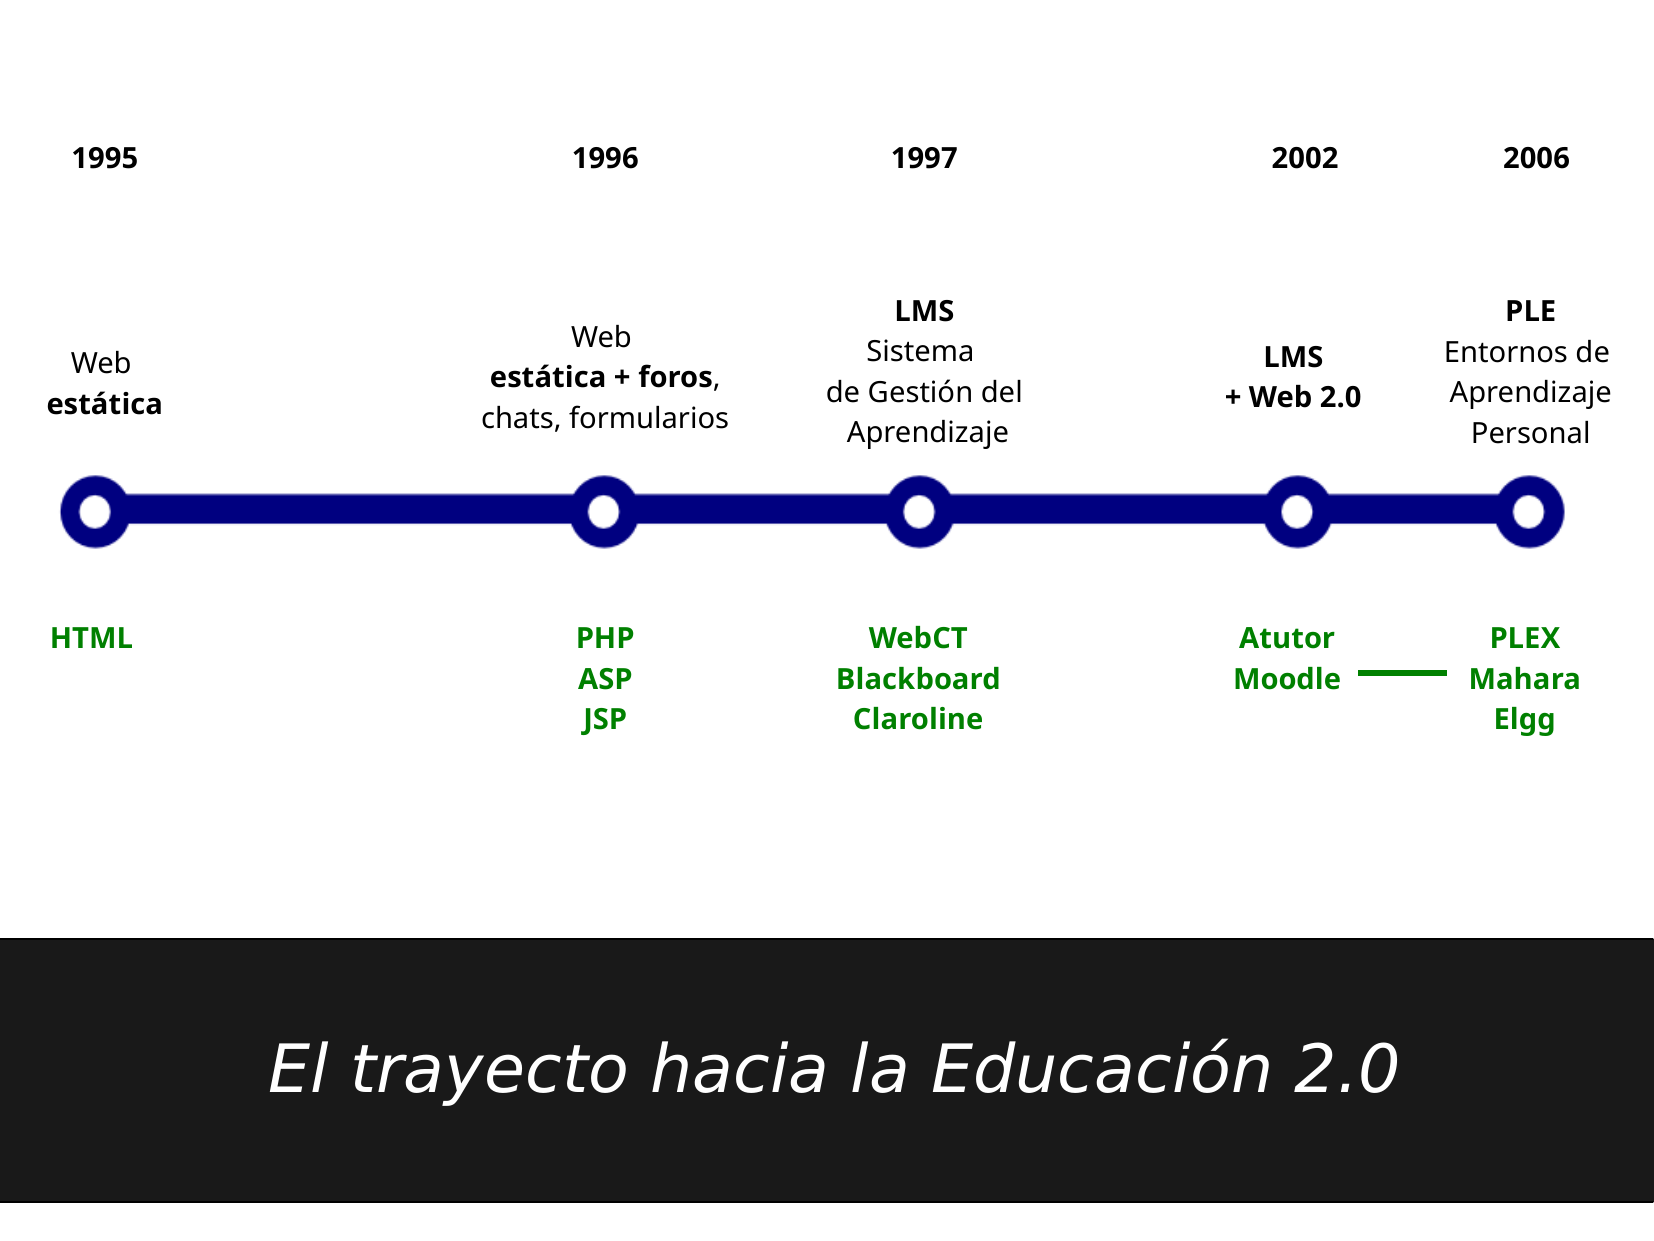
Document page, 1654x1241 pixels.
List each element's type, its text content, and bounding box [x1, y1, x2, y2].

text_box HTML [0, 616, 190, 709]
text_box WebCT Blackboard Claroline [730, 616, 1107, 776]
text_box Web estática + foros, chats, formularios [417, 315, 793, 473]
text_box 1996 [417, 136, 736, 294]
text_box PLE Entornos de Aprendizaje Personal [1343, 294, 1654, 449]
text_box PHP ASP JSP [417, 616, 730, 774]
list 1995 [0, 136, 293, 273]
text_box LMS + Web 2.0 [1105, 335, 1481, 493]
text_box PLEX Mahara Elgg [1337, 616, 1654, 774]
picture [293, 459, 1581, 565]
list Web estática [0, 341, 293, 723]
text_box 1997 [736, 136, 1112, 295]
text_box LMS Sistema de Gestión del Aprendizaje [736, 295, 1112, 448]
text_box 2006 [1349, 136, 1654, 295]
text_box Atutor Moodle [1099, 616, 1337, 774]
text_box El trayecto hacia la Educación 2.0 [0, 939, 1654, 1202]
text_box 2002 [1117, 136, 1349, 294]
